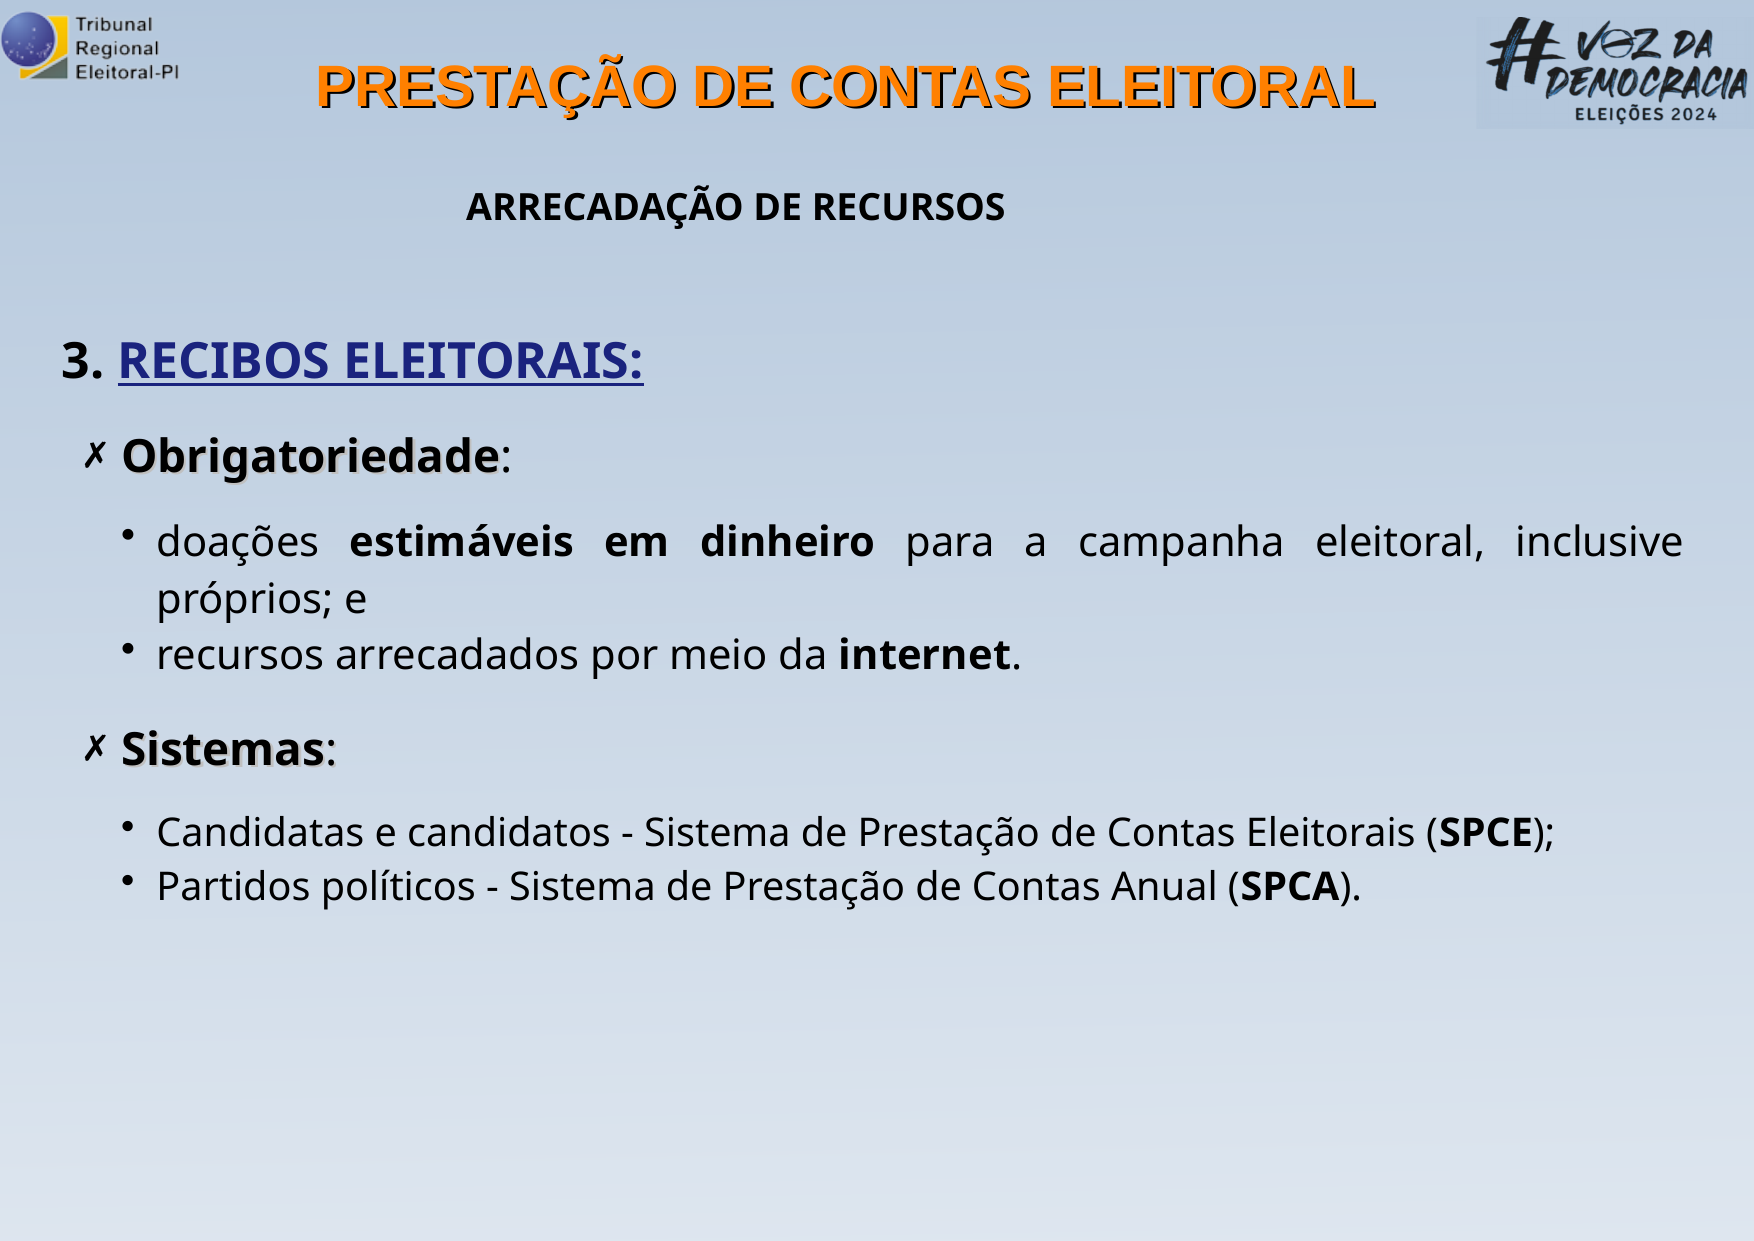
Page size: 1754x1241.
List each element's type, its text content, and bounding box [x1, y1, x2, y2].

picture [0, 11, 195, 87]
text_box ARRECADAÇÃO DE RECURSOS [451, 173, 1206, 240]
subtitle RECIBOS ELEITORAIS: Obrigatoriedade: doações estimáveis em dinheiro para a campanha eleitoral, inclusive próprios; e recursos arrecadados por meio da internet. Sistemas: Candidatas e candidatos - Sistema de Prestação de Contas Eleitorais (SPCE); Partidos políticos - Sistema de Prestação de Contas Anual (SPCA). [61, 325, 1685, 1010]
title PRESTAÇÃO DE CONTAS ELEITORAL [138, 53, 1554, 196]
